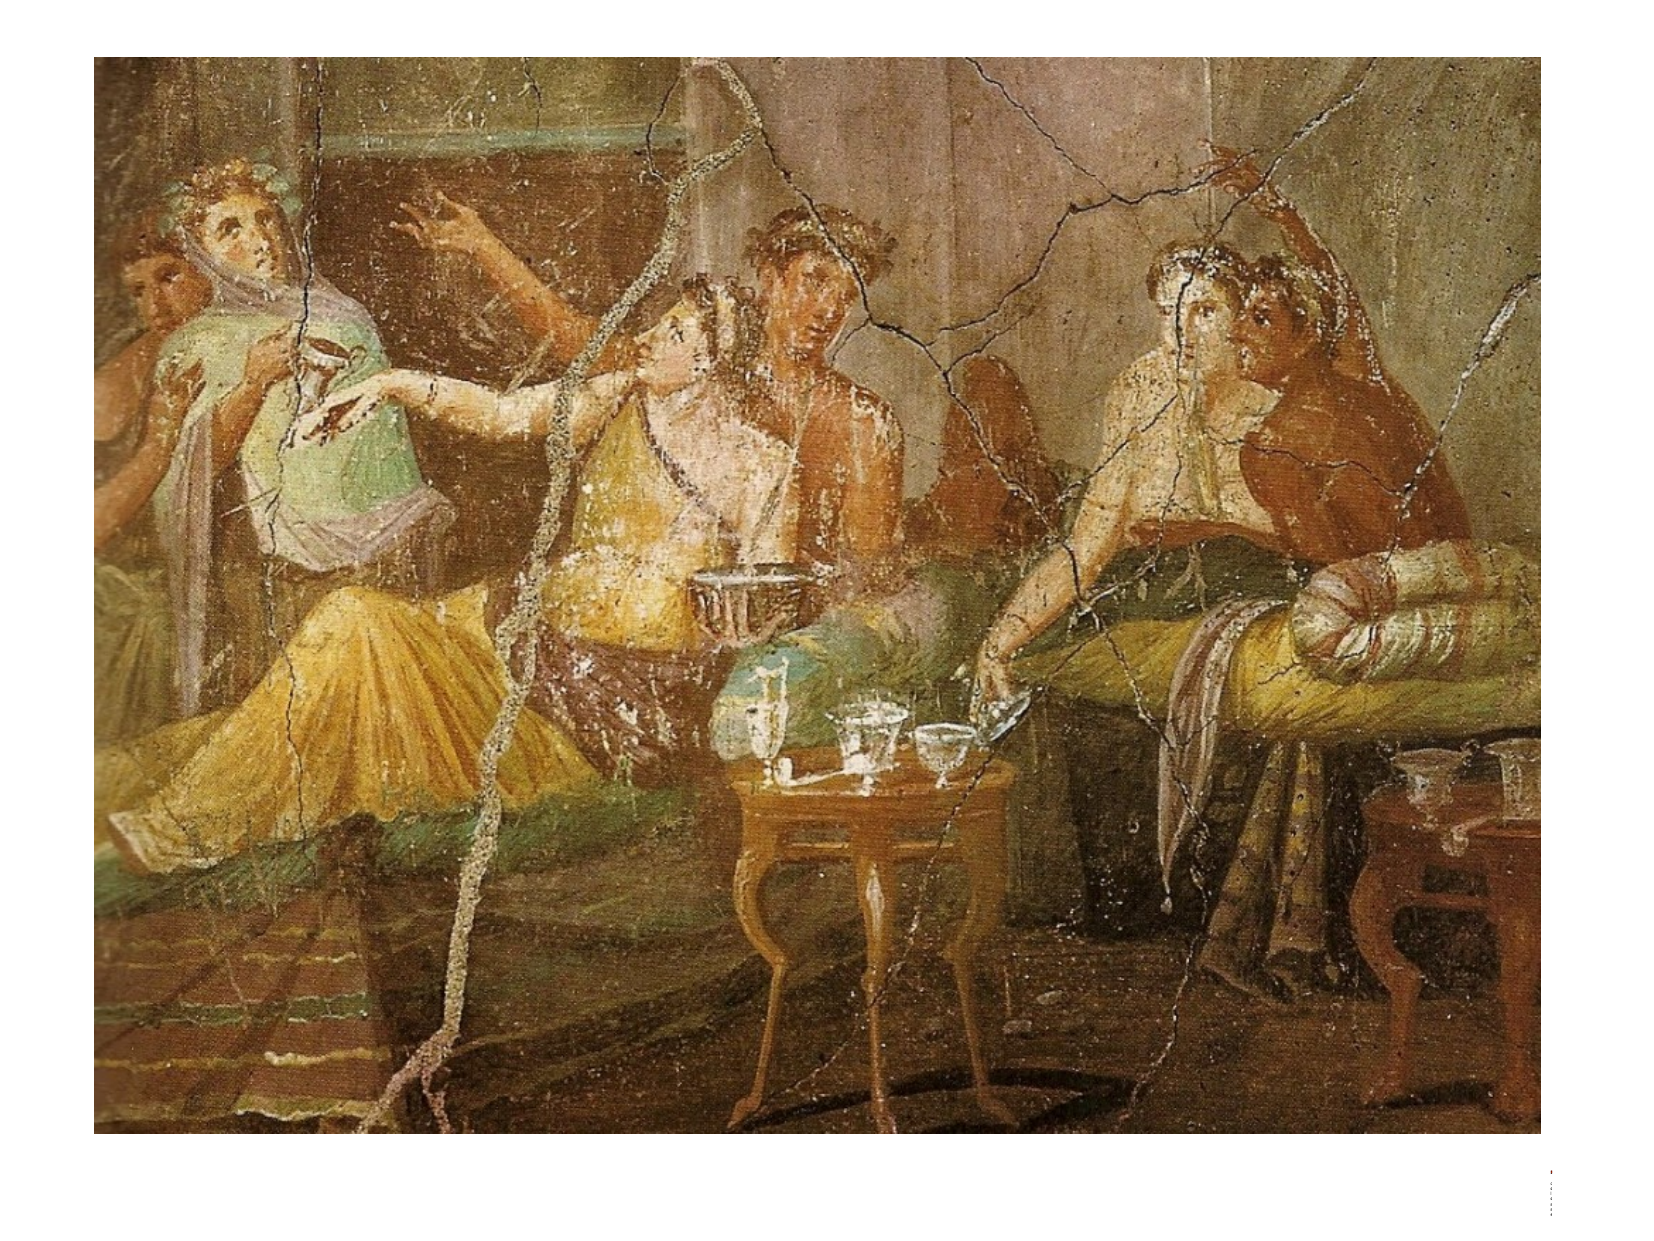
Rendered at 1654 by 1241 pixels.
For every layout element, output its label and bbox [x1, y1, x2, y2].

chart [1550, 1170, 1554, 1218]
picture [94, 57, 1541, 1134]
